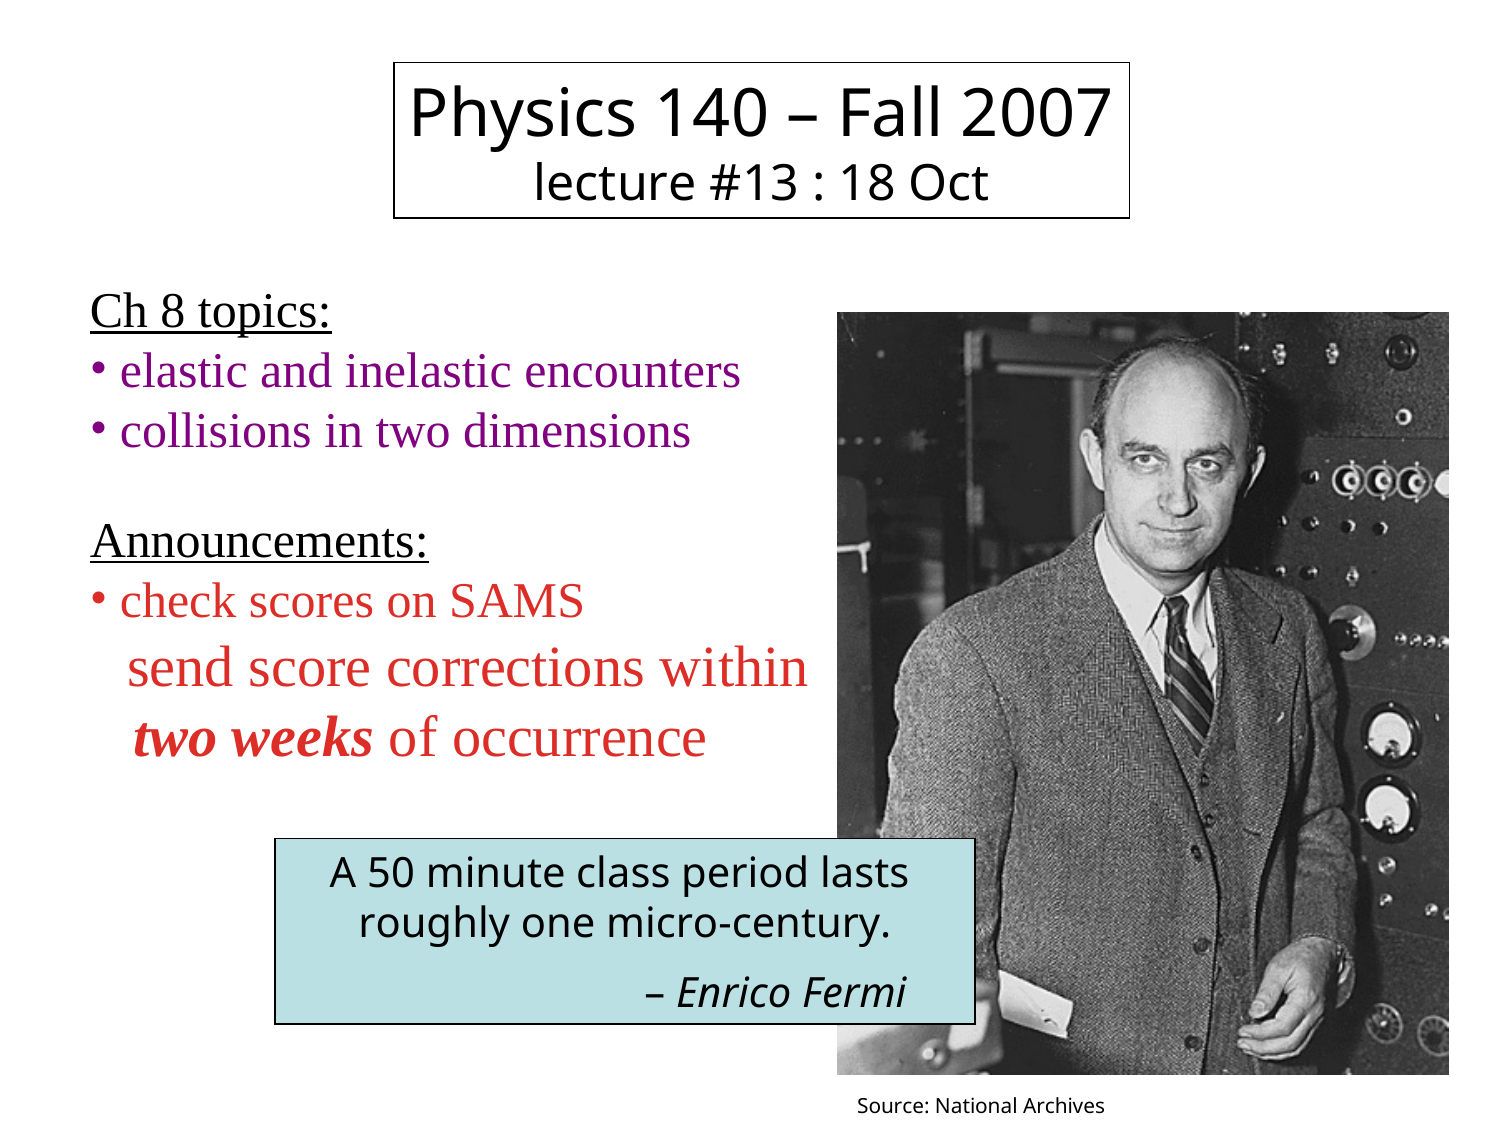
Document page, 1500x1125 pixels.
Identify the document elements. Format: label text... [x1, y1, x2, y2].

text_box Ch 8 topics: elastic and inelastic encounters collisions in two dimensions [75, 270, 813, 466]
text_box Physics 140 – Fall 2007 lecture #13 : 18 Oct [393, 62, 1130, 218]
text_box Source: National Archives [842, 1084, 1120, 1125]
text_box A 50 minute class period lasts roughly one micro-century. – Enrico Fermi [274, 838, 976, 1024]
picture [837, 312, 1449, 1075]
text_box Announcements: check scores on SAMS send score corrections within two weeks of occurrence [75, 499, 901, 776]
